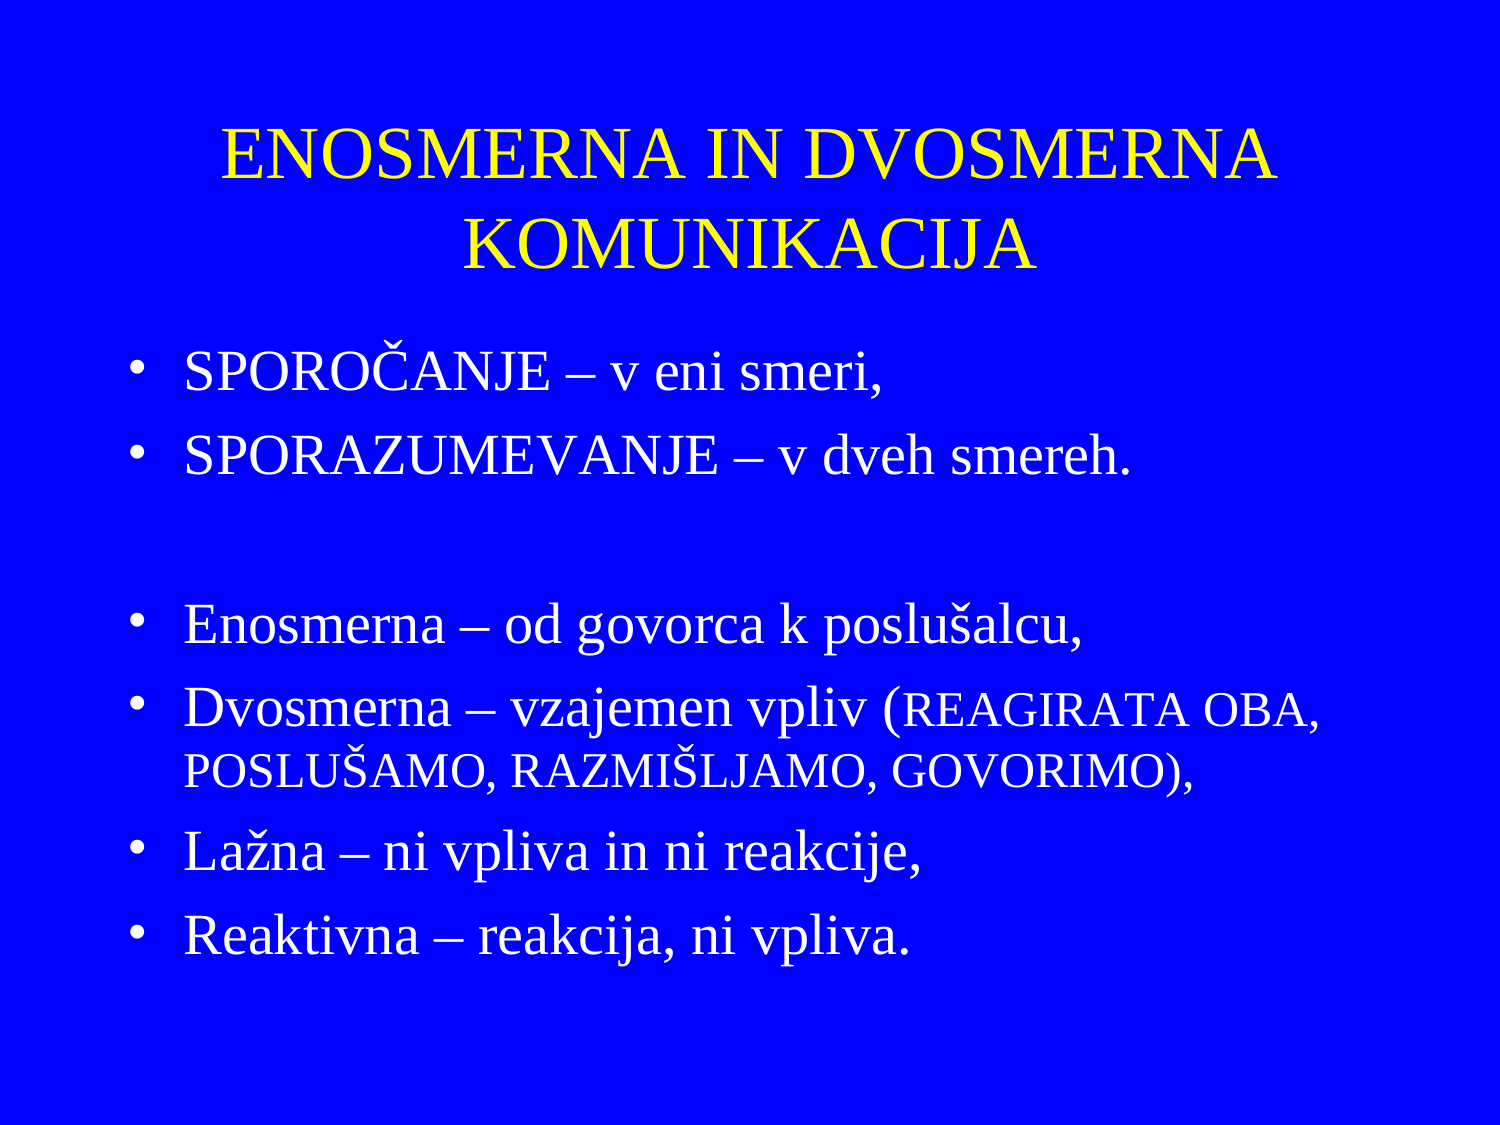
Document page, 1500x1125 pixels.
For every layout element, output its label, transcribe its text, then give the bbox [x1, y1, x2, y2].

list SPOROČANJE – v eni smeri, SPORAZUMEVANJE – v dveh smereh. Enosmerna – od govorca k poslušalcu, Dvosmerna – vzajemen vpliv (REAGIRATA OBA, POSLUŠAMO, RAZMIŠLJAMO, GOVORIMO), Lažna – ni vpliva in ni reakcije, Reaktivna – reakcija, ni vpliva. [112, 324, 1388, 1001]
title ENOSMERNA IN DVOSMERNA KOMUNIKACIJA [112, 96, 1388, 292]
